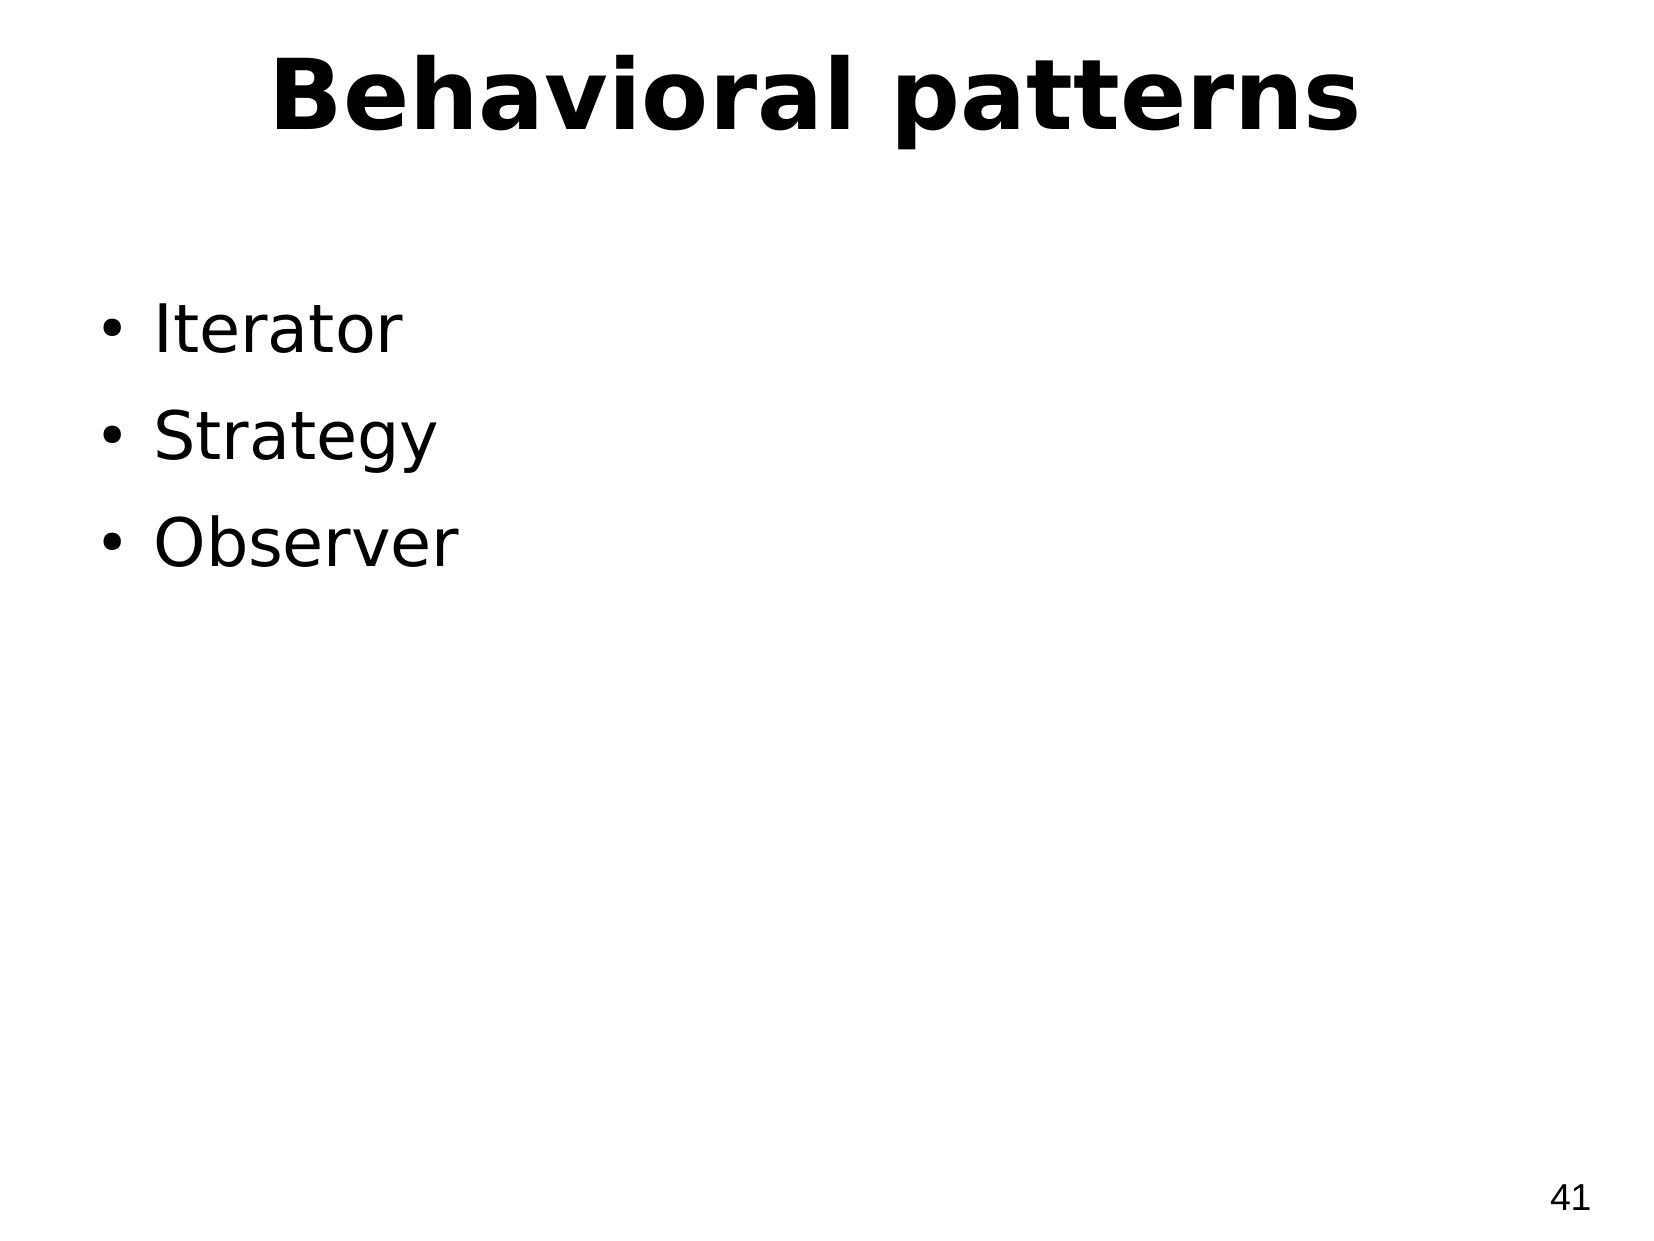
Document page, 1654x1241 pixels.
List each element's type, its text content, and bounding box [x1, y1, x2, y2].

title Behavioral patterns [71, 38, 1561, 153]
list Iterator Strategy Observer [82, 290, 1571, 1010]
